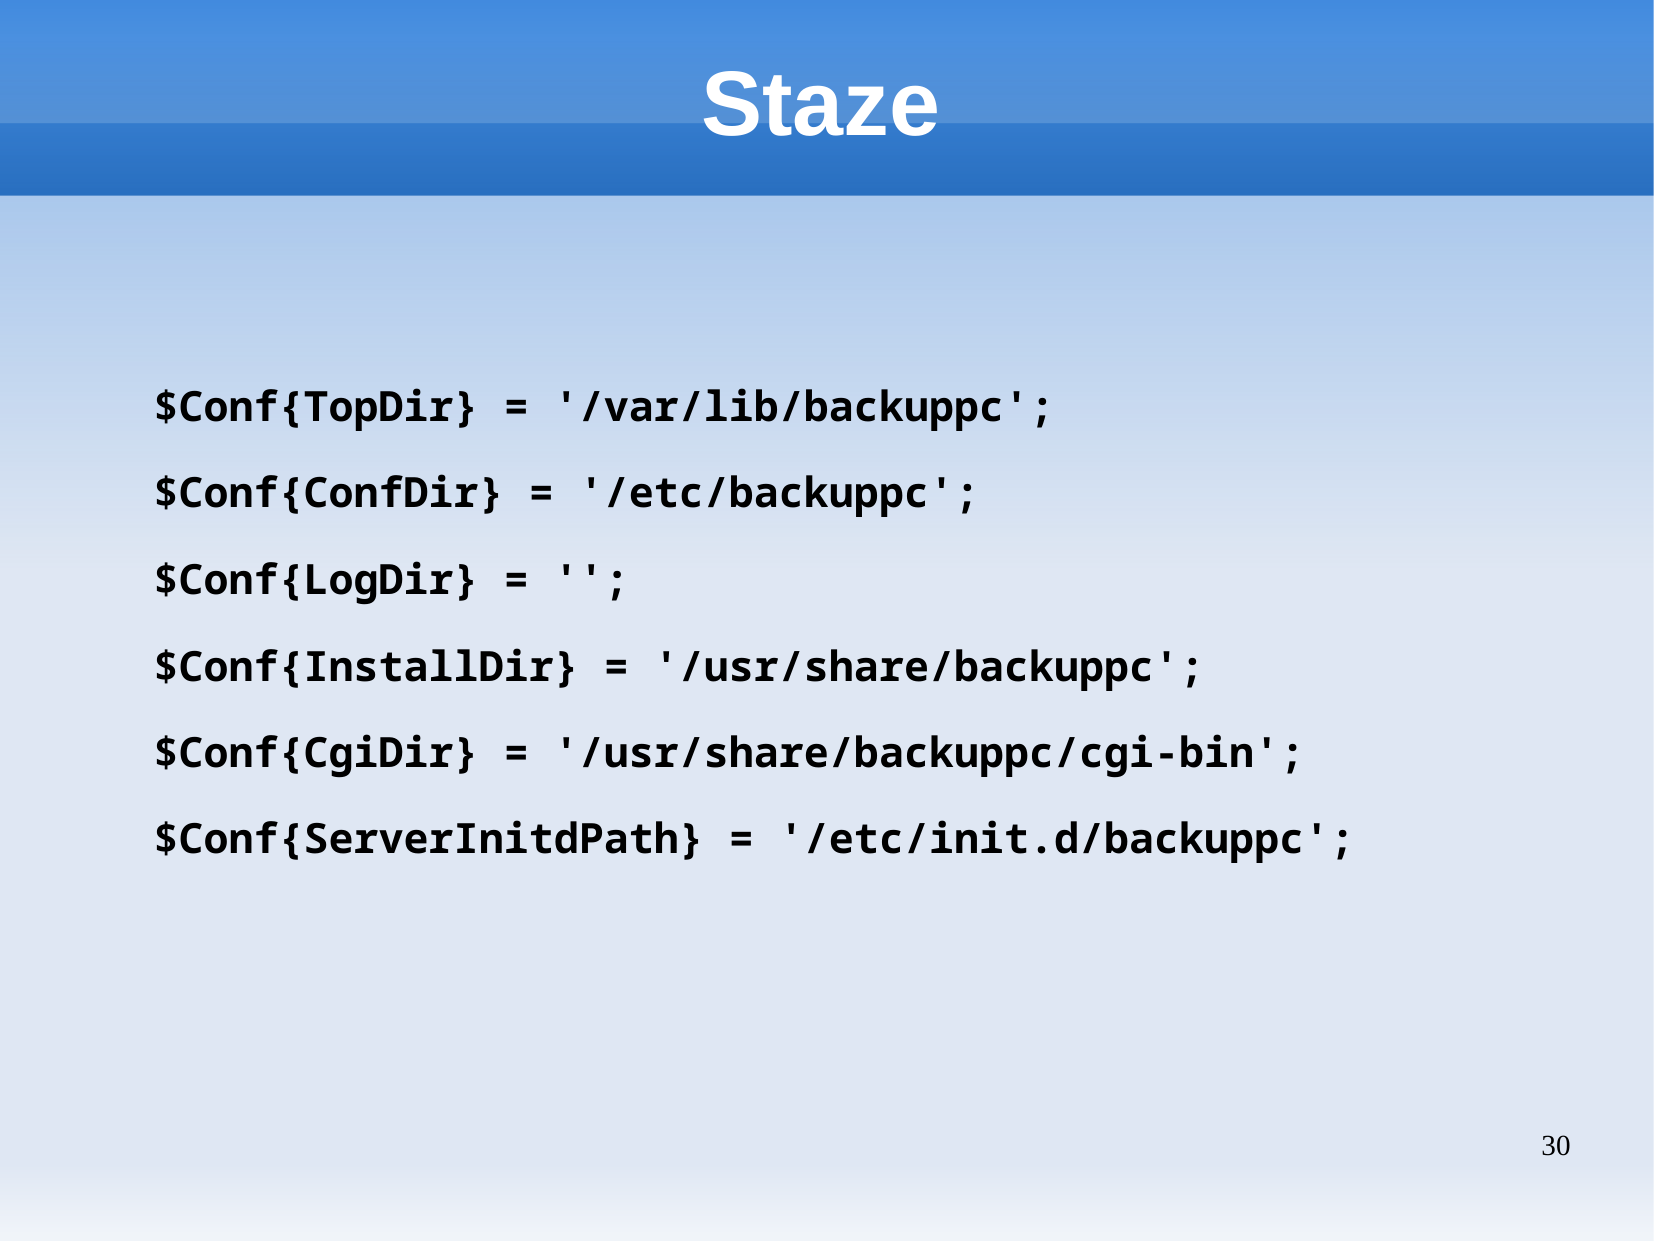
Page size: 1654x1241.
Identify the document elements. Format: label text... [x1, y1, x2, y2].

picture [0, 0, 1654, 1241]
title Staze [76, 7, 1565, 200]
list $Conf{TopDir} = '/var/lib/backuppc'; $Conf{ConfDir} = '/etc/backuppc'; $Conf{LogDir} = ''; $Conf{InstallDir} = '/usr/share/backuppc'; $Conf{CgiDir} = '/usr/share/backuppc/cgi-bin'; $Conf{ServerInitdPath} = '/etc/init.d/backuppc'; [82, 290, 1571, 1094]
